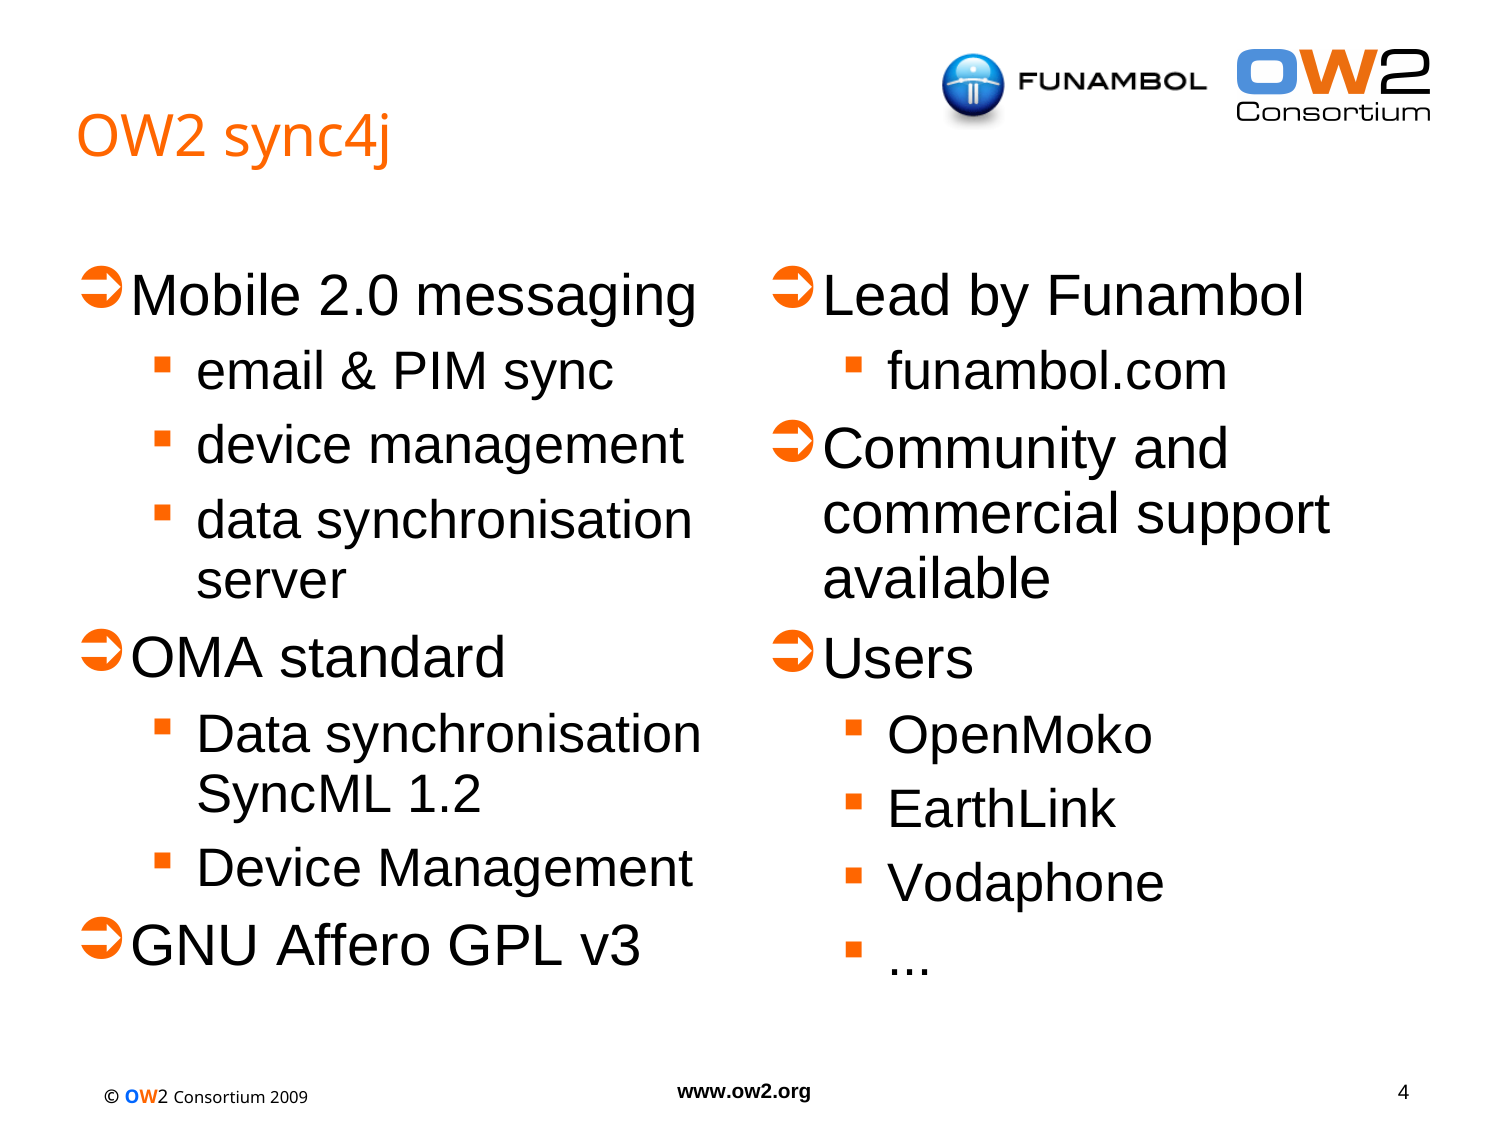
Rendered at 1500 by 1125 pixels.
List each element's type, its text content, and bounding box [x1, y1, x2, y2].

list Lead by Funambol funambol.com Community and commercial support available Users OpenMoko EarthLink Vodaphone ... [766, 262, 1425, 990]
picture [939, 48, 1211, 130]
list Mobile 2.0 messaging email & PIM sync device management data synchronisation server OMA standard Data synchronisation SyncML 1.2 Device Management GNU Affero GPL v3 [74, 262, 734, 990]
title OW2 sync4j [75, 52, 1175, 207]
